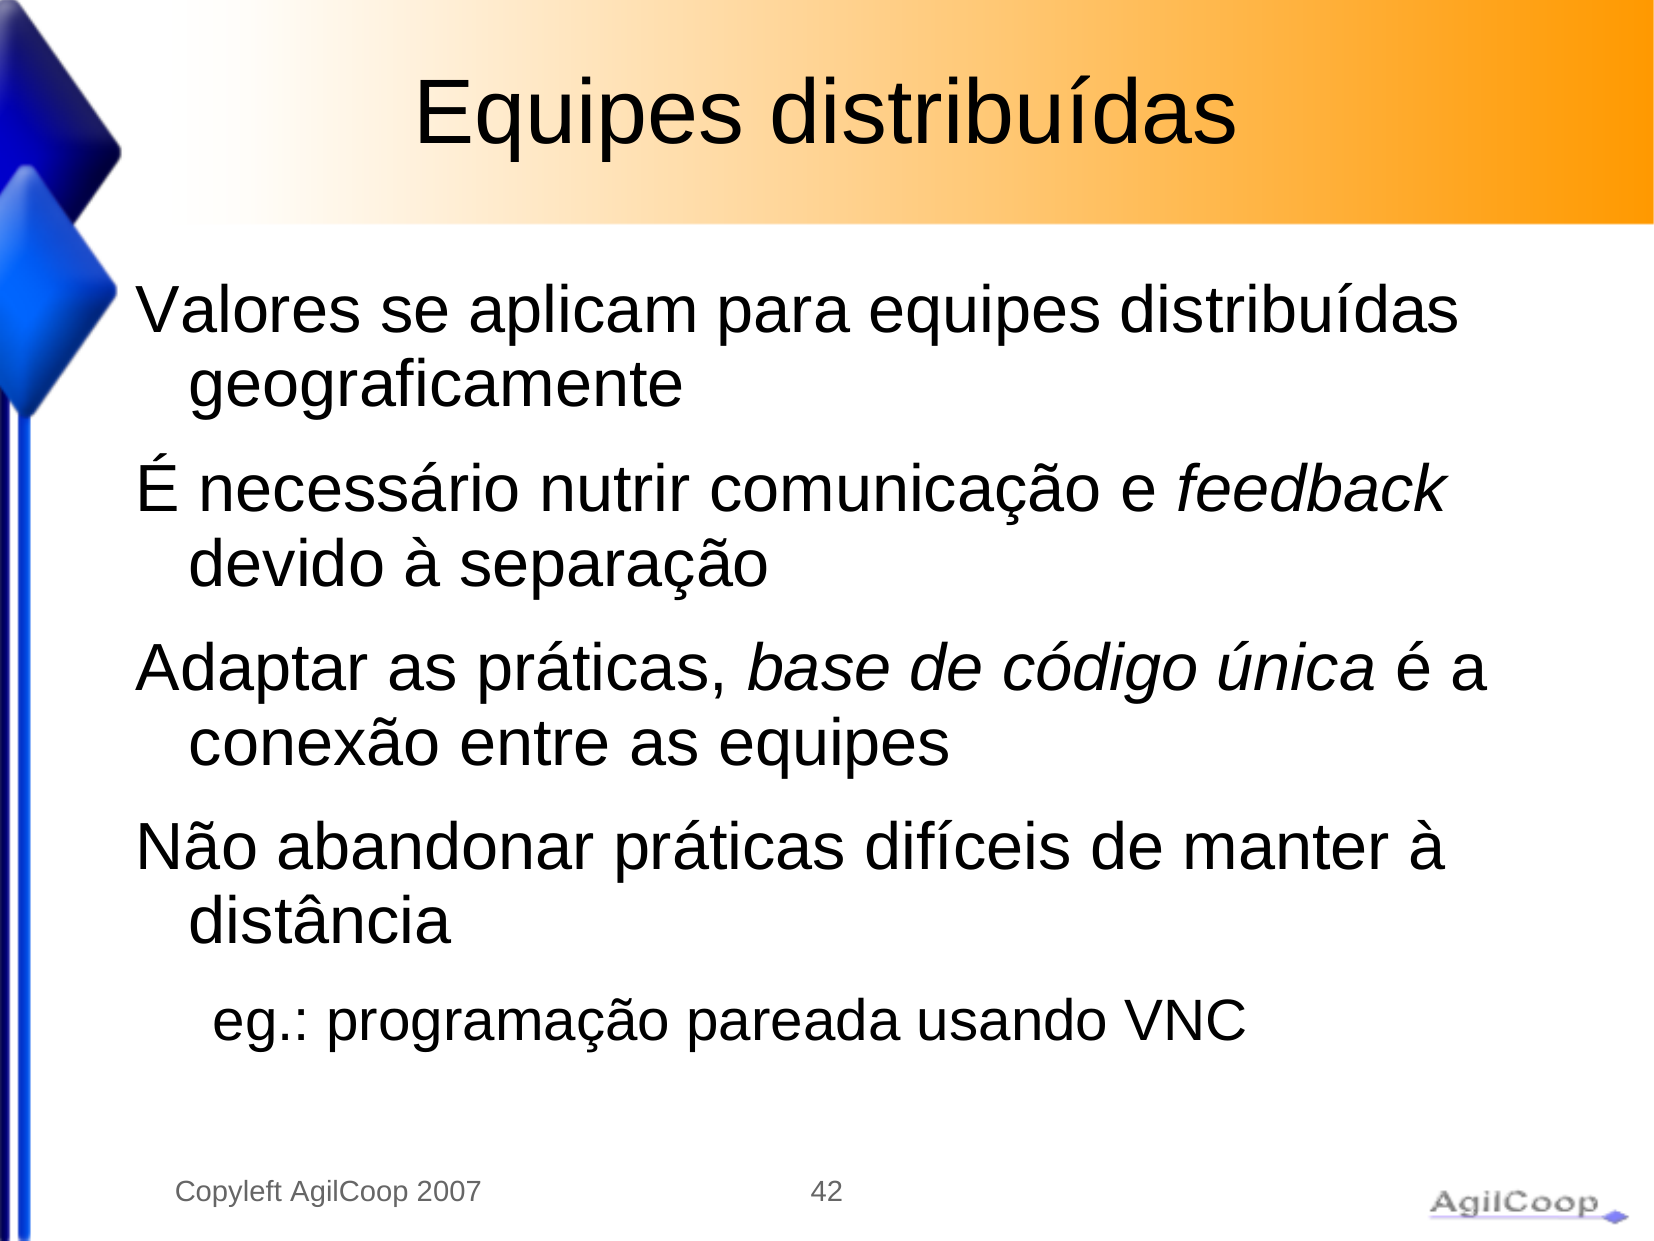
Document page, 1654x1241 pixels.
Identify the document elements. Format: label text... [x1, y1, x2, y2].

picture [0, 0, 1654, 1241]
title Equipes distribuídas [82, 8, 1571, 216]
list Valores se aplicam para equipes distribuídas geograficamente É necessário nutrir comunicação e feedback devido à separação Adaptar as práticas, base de código única é a conexão entre as equipes Não abandonar práticas difíceis de manter à distância eg.: programação pareada usando VNC [118, 271, 1607, 1123]
